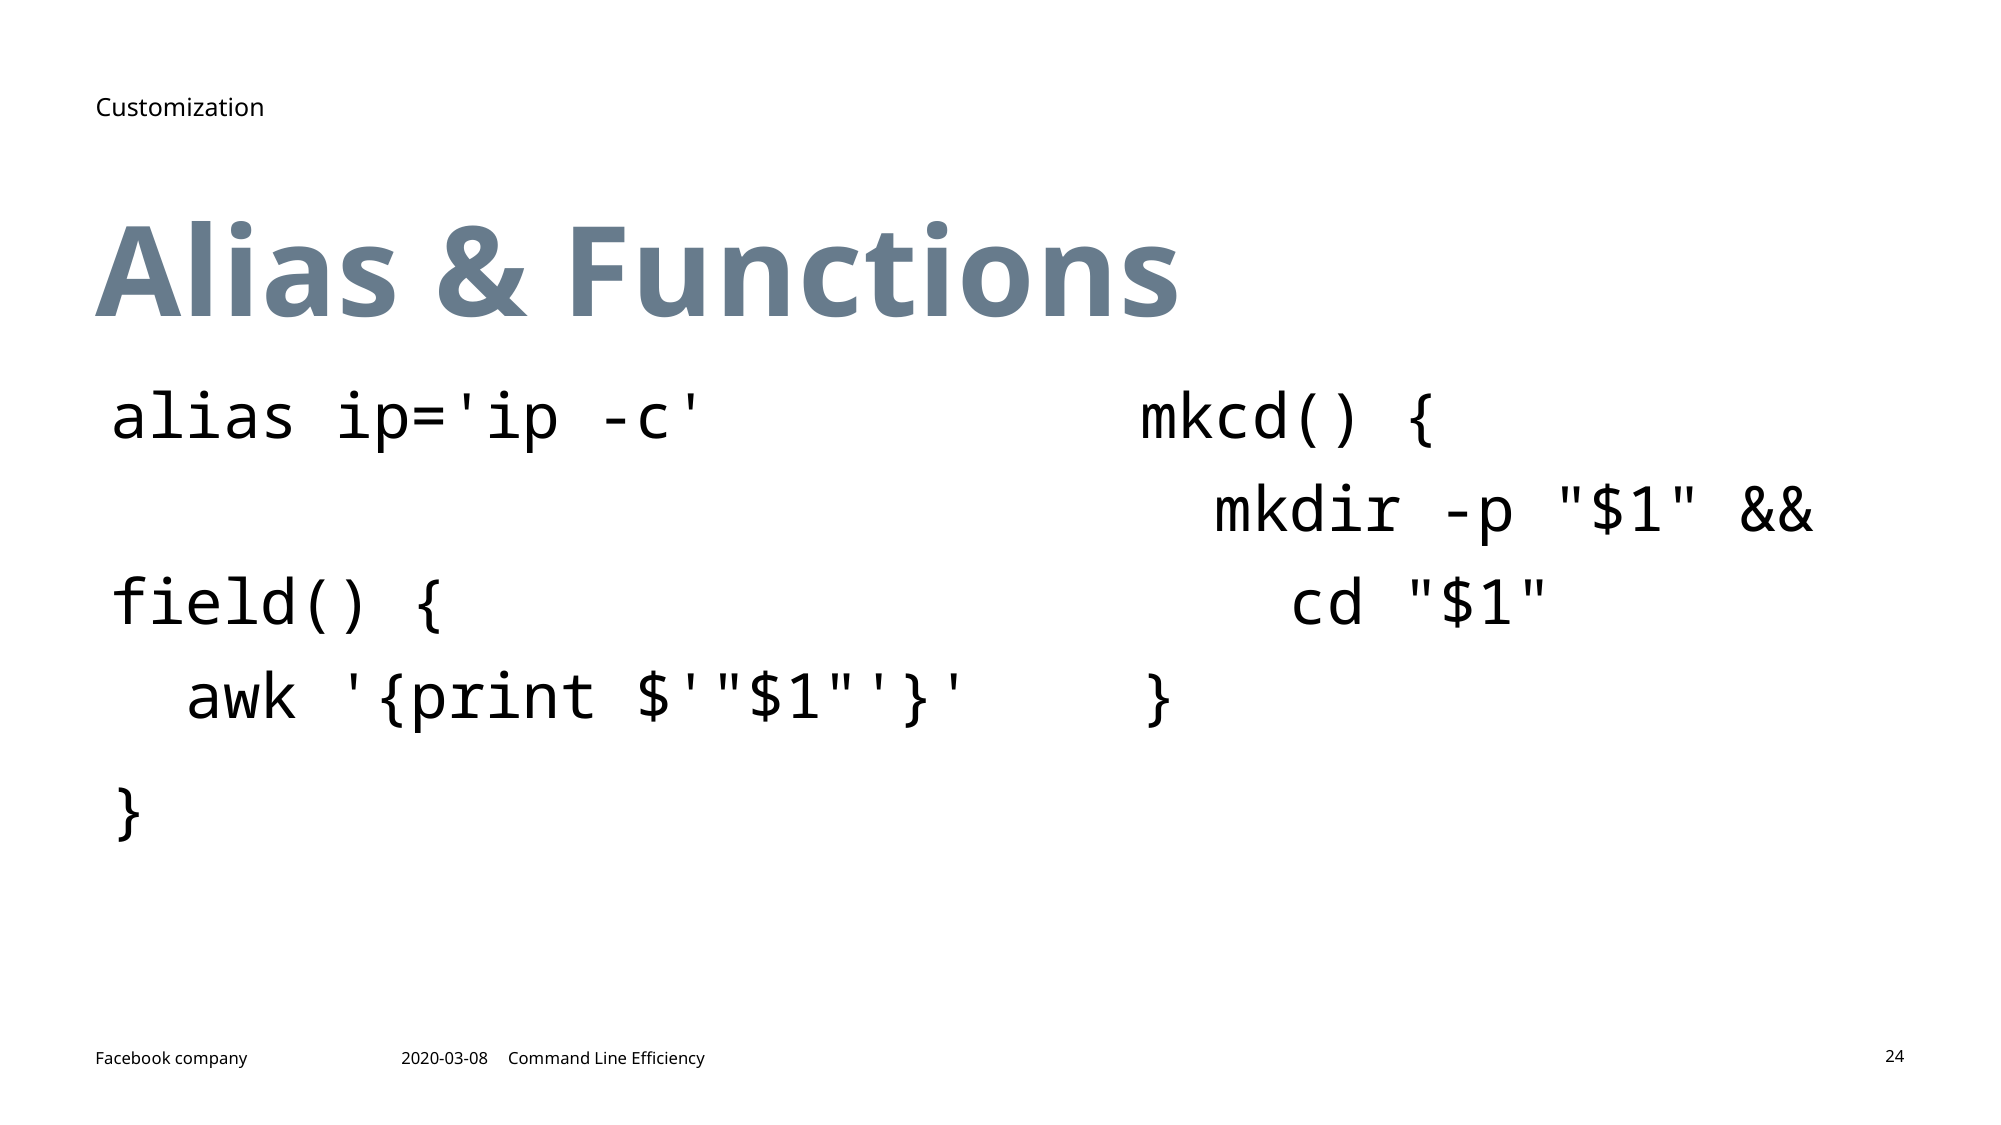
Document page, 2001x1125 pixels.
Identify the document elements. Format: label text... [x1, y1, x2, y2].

slide_number 2020-03-08 [401, 1047, 508, 1068]
footer Command Line Efficiency [508, 1047, 1294, 1068]
title Alias & Functions [95, 176, 1905, 333]
slide_number <number> [1840, 1047, 1905, 1068]
table_header mkcd() { mkdir -p "$1" && cd "$1" } [1125, 355, 1904, 858]
list Customization [95, 88, 988, 119]
table_header alias ip='ip -c' field() { awk '{print $'"$1"'}' } [96, 355, 1125, 858]
